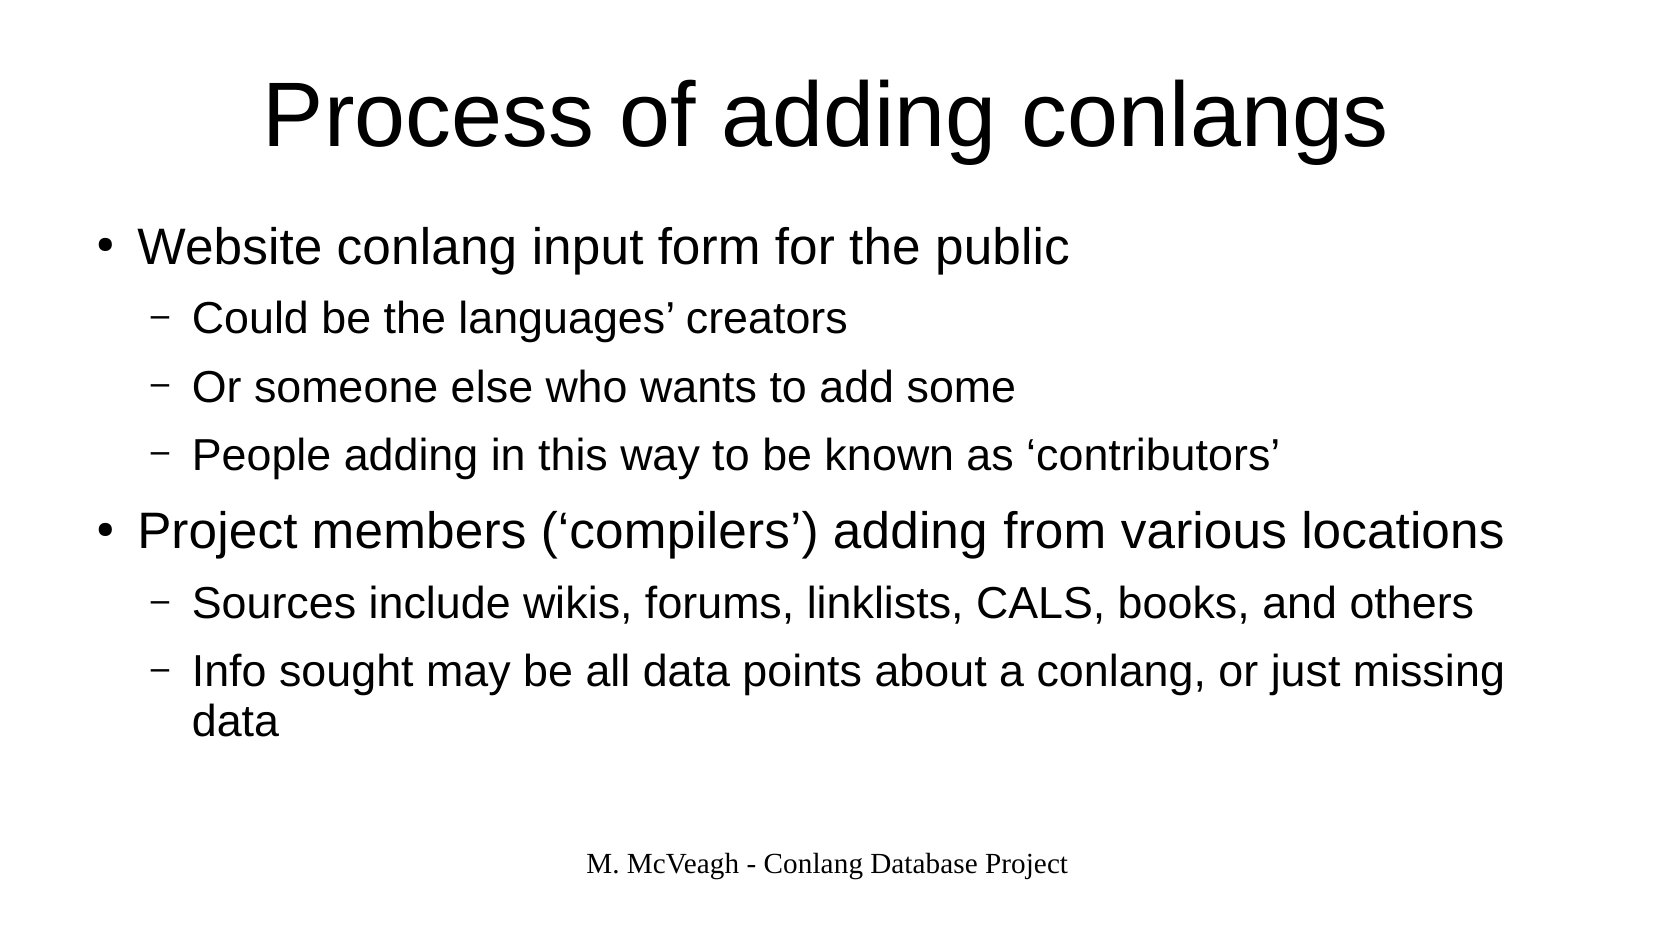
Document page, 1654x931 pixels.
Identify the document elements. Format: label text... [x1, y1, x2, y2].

list Website conlang input form for the public Could be the languages’ creators Or someone else who wants to add some People adding in this way to be known as ‘contributors’ Project members (‘compilers’) adding from various locations Sources include wikis, forums, linklists, CALS, books, and others Info sought may be all data points about a conlang, or just missing data [82, 217, 1571, 758]
title Process of adding conlangs [82, 37, 1571, 193]
